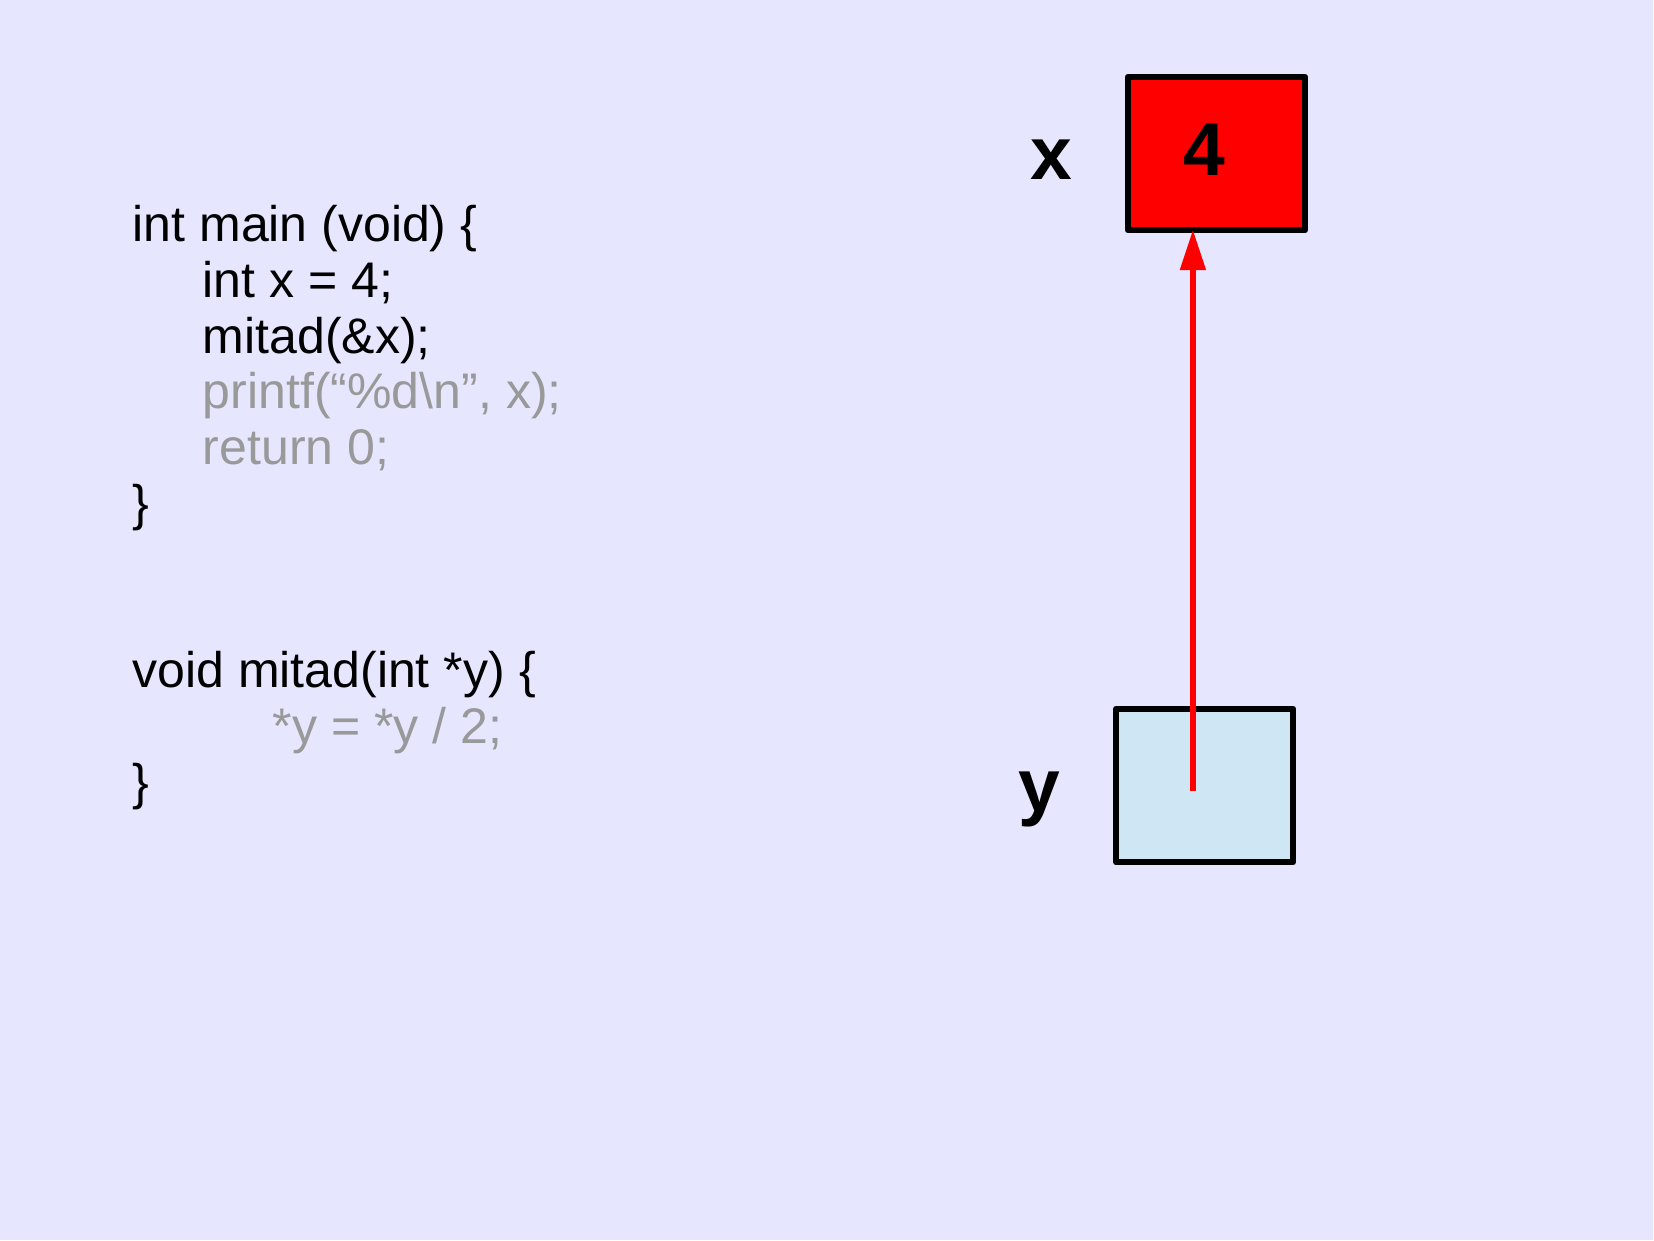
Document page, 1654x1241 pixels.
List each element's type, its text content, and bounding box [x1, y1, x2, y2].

text_box int main (void) { int x = 4; mitad(&x); printf(“%d\n”, x); return 0; } void mitad(int *y) { *y = *y / 2; } [118, 188, 768, 818]
text_box [1116, 708, 1294, 863]
text_box [1127, 76, 1306, 231]
text_box 4 [1169, 100, 1264, 207]
text_box [1116, 708, 1190, 736]
text_box x [1015, 104, 1205, 203]
text_box y [1003, 736, 1193, 835]
